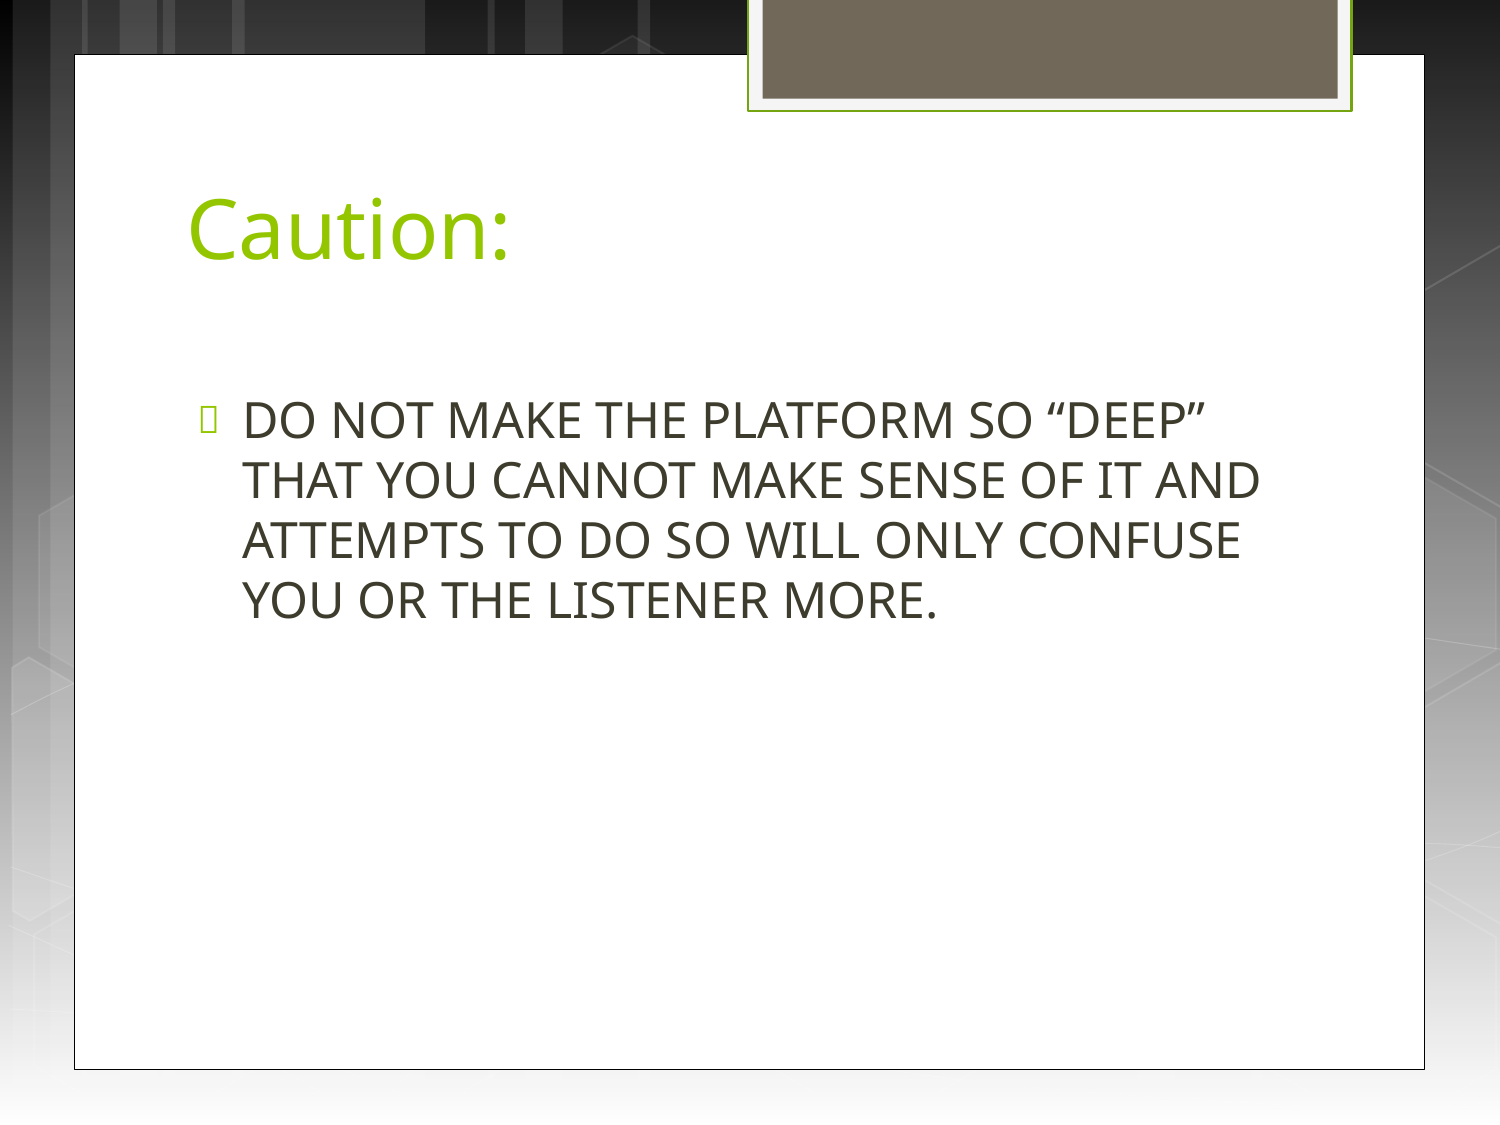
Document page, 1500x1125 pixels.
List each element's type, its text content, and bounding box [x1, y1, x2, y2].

list DO NOT MAKE THE PLATFORM SO “DEEP” THAT YOU CANNOT MAKE SENSE OF IT AND ATTEMPTS TO DO SO WILL ONLY CONFUSE YOU OR THE LISTENER MORE. [171, 381, 1283, 957]
title Caution: [171, 168, 1324, 357]
